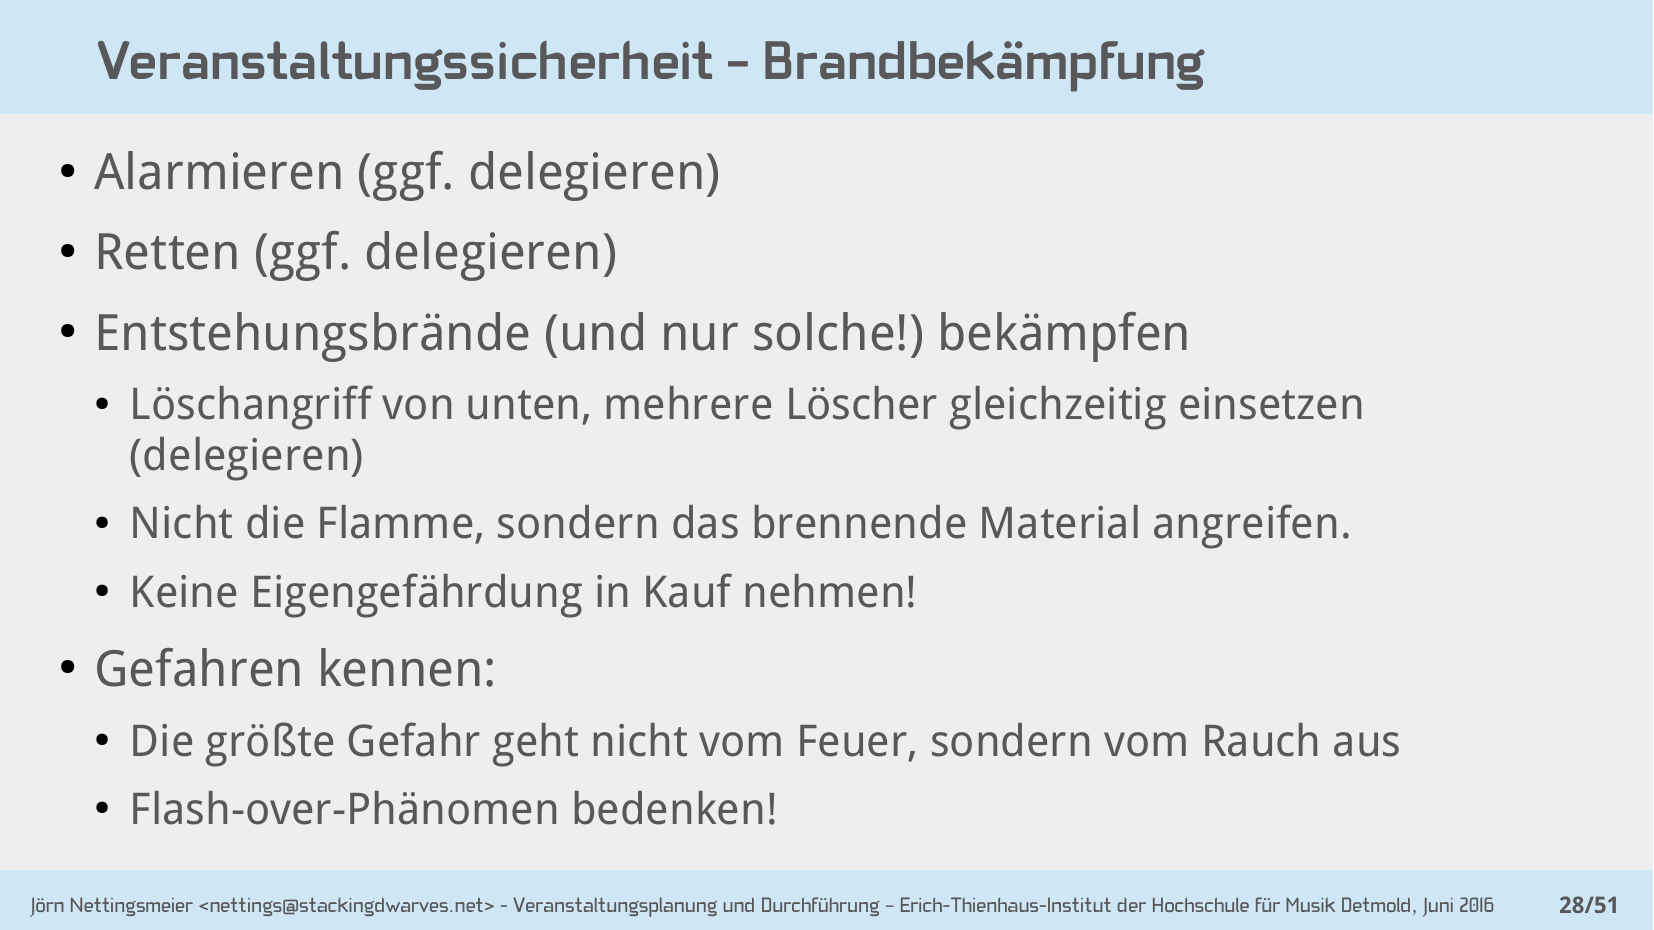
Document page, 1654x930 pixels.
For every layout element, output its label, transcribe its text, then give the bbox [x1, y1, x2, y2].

list Alarmieren (ggf. delegieren) Retten (ggf. delegieren) Entstehungsbrände (und nur solche!) bekämpfen Löschangriff von unten, mehrere Löscher gleichzeitig einsetzen (delegieren) Nicht die Flamme, sondern das brennende Material angreifen. Keine Eigengefährdung in Kauf nehmen! Gefahren kennen: Die größte Gefahr geht nicht vom Feuer, sondern vom Rauch aus Flash-over-Phänomen bedenken! [58, 142, 1576, 876]
title Veranstaltungssicherheit – Brandbekämpfung [97, 0, 1537, 137]
